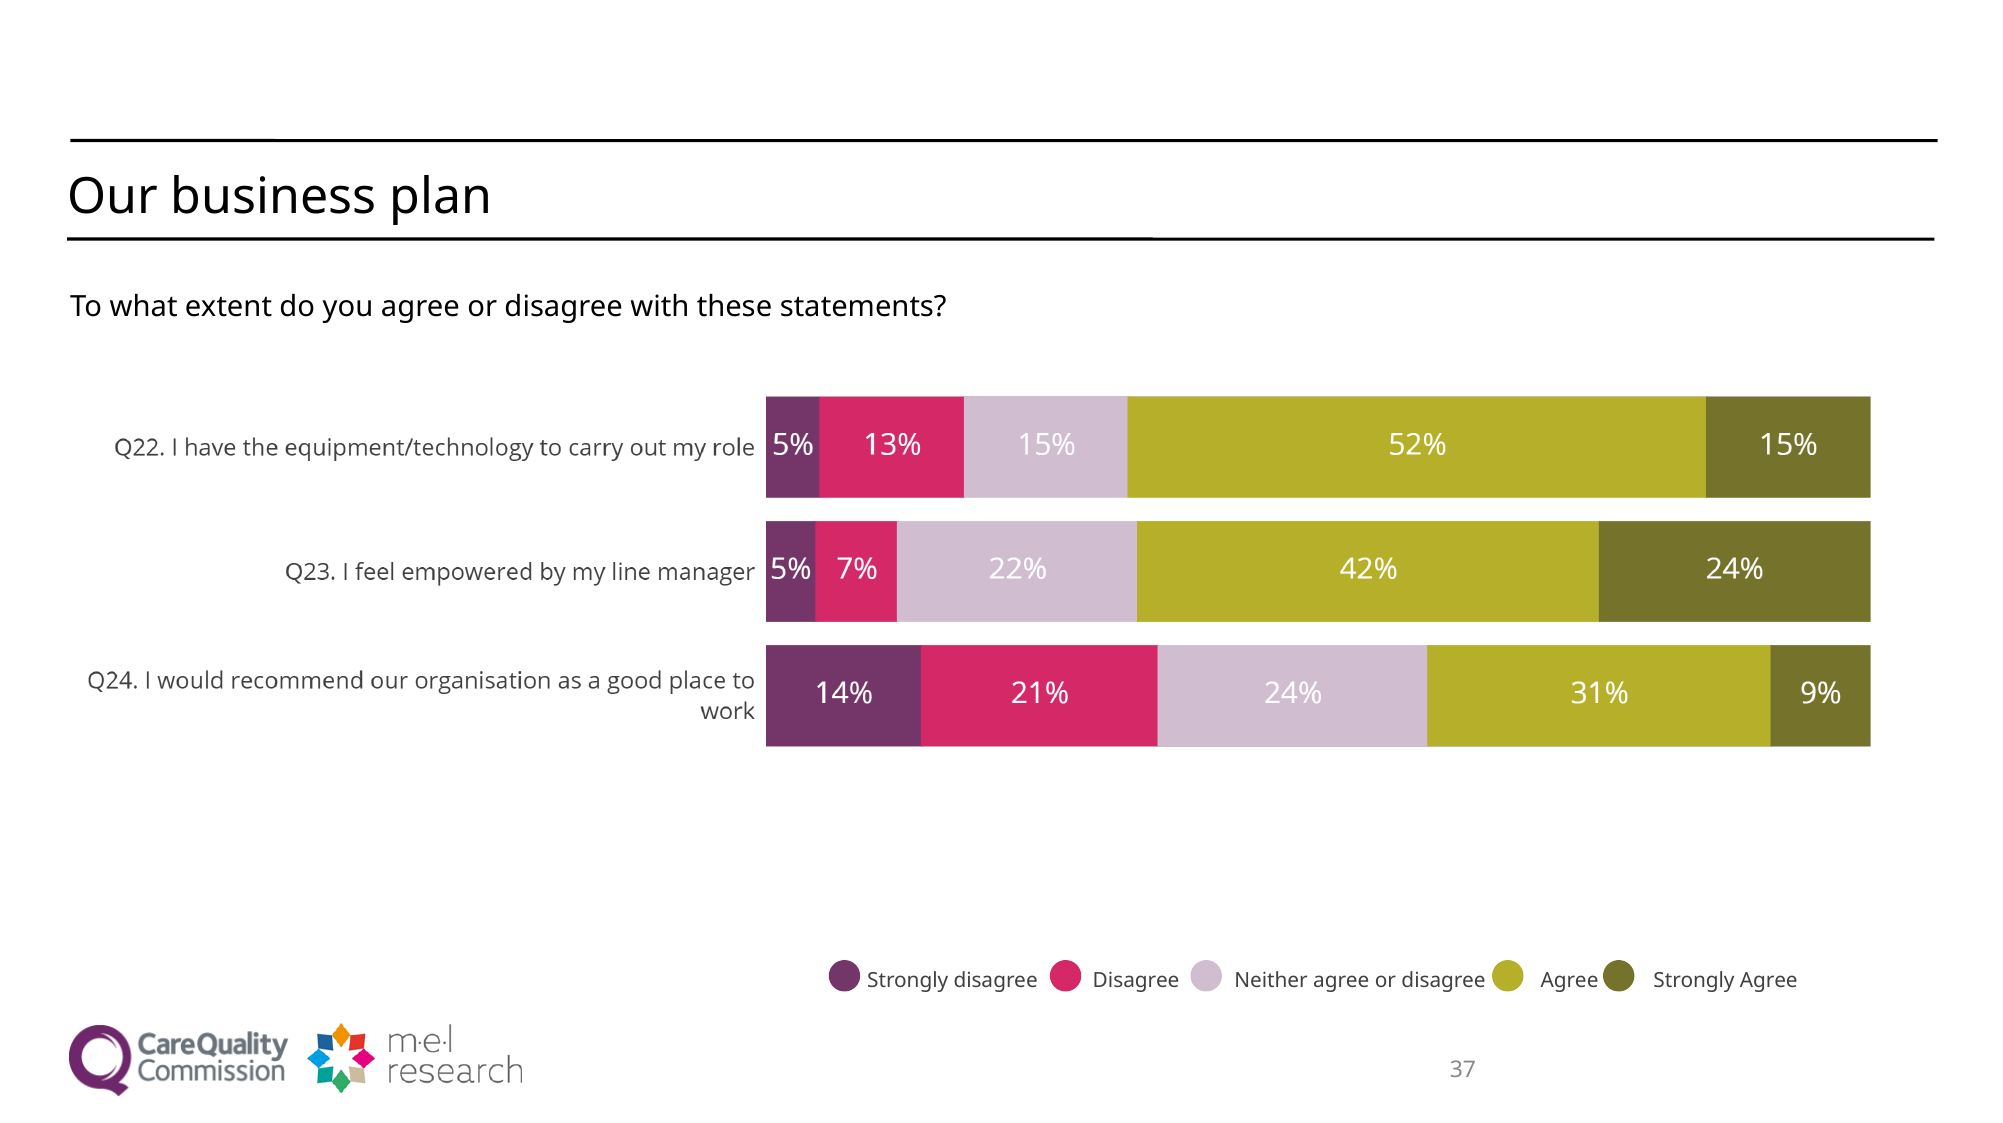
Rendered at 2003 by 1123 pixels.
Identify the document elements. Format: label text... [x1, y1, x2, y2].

text_box 37 [1434, 1039, 1902, 1100]
picture [68, 370, 1934, 789]
text_box Strongly disagree Disagree Neither agree or disagree Agree Strongly Agree [1070, 961, 1202, 992]
text_box [828, 960, 861, 992]
title Our business plan [67, 143, 1935, 232]
text_box Strongly disagree Disagree Neither agree or disagree Agree Strongly Agree [867, 961, 1061, 992]
text_box [1190, 960, 1222, 992]
text_box [1603, 960, 1635, 992]
text_box [1049, 960, 1082, 992]
text_box Strongly disagree Disagree Neither agree or disagree Agree Strongly Agree [1512, 961, 1615, 992]
picture [67, 1023, 291, 1099]
picture [307, 1023, 522, 1093]
text_box Strongly disagree Disagree Neither agree or disagree Agree Strongly Agree [1210, 961, 1504, 992]
text_box Strongly disagree Disagree Neither agree or disagree Agree Strongly Agree [1623, 961, 1809, 992]
text_box To what extent do you agree or disagree with these statements? [70, 280, 1588, 322]
text_box [1492, 960, 1524, 992]
